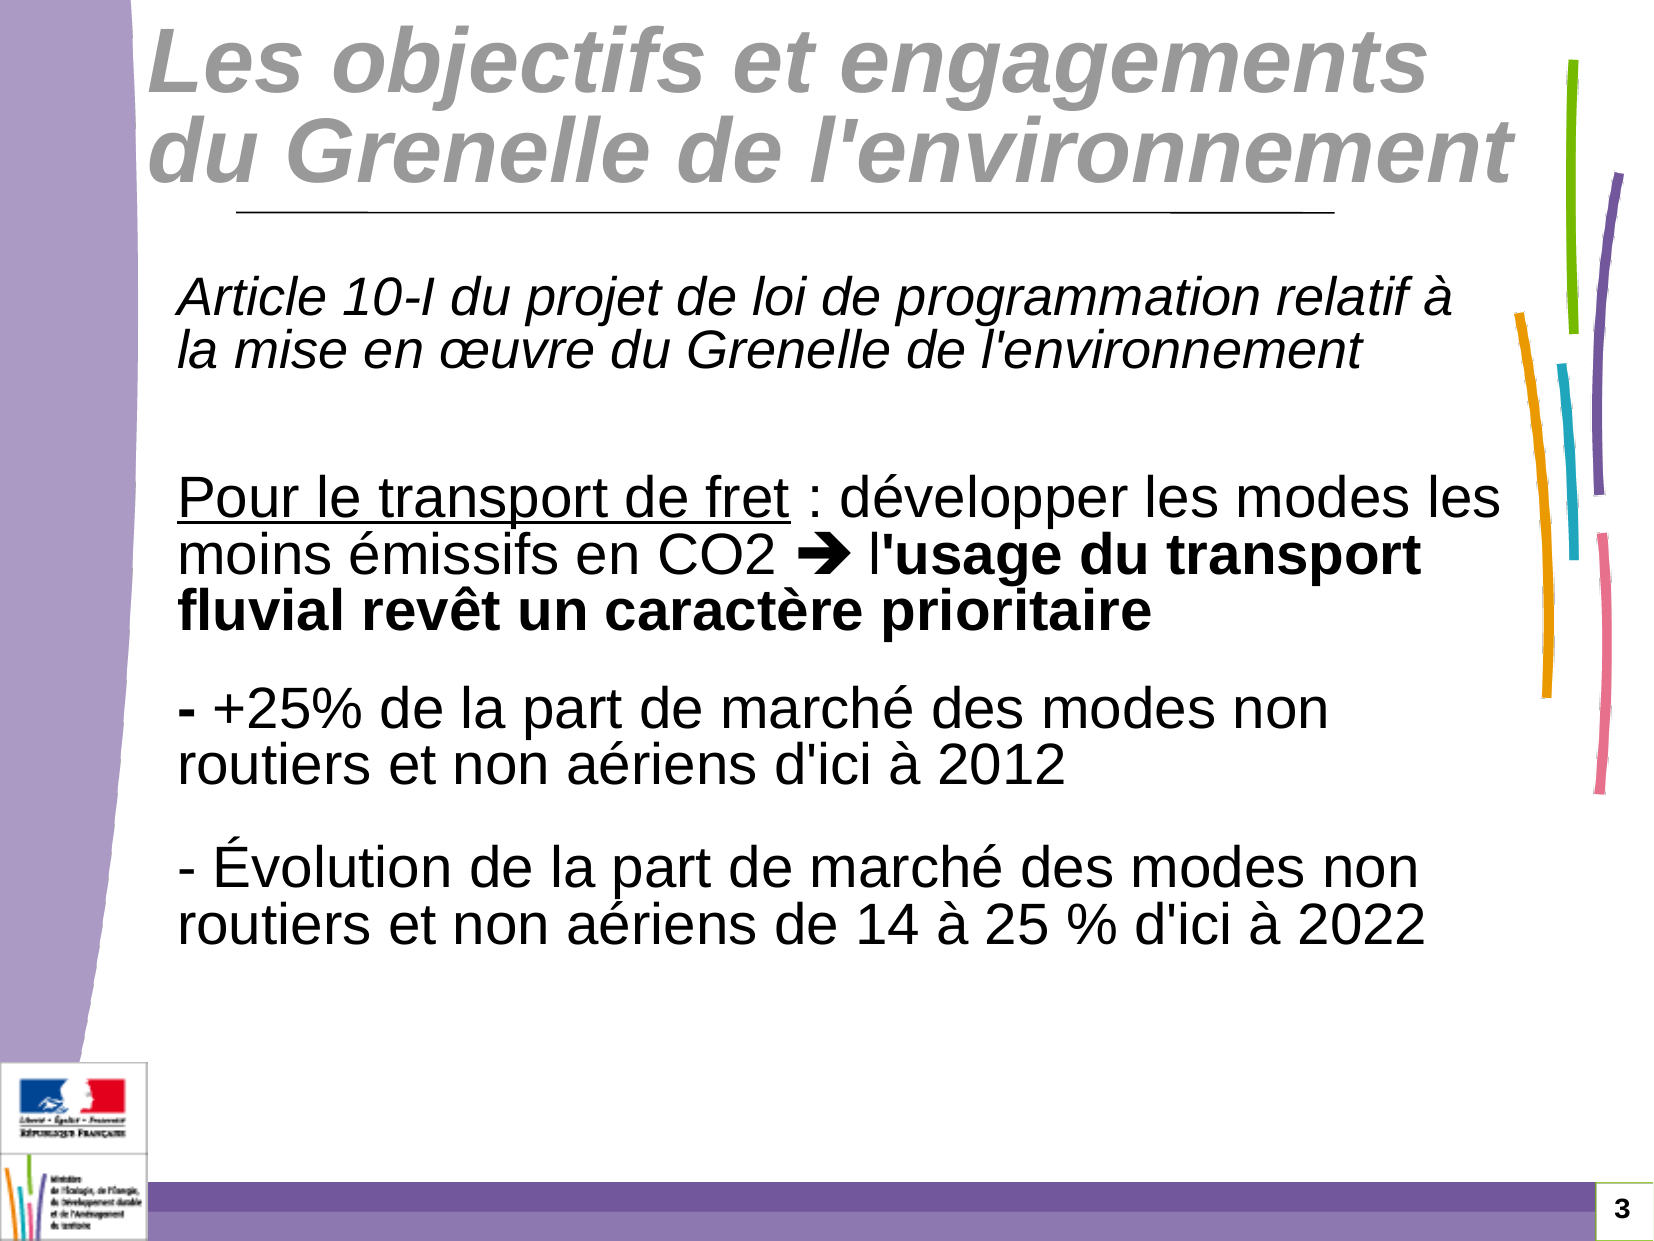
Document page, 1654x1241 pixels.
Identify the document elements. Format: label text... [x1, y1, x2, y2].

title Les objectifs et engagements du Grenelle de l'environnement [147, 14, 1536, 207]
list Article 10-I du projet de loi de programmation relatif à la mise en œuvre du Grenelle de l'environnement Pour le transport de fret : développer les modes les moins émissifs en CO2  l'usage du transport fluvial revêt un caractère prioritaire - +25% de la part de marché des modes non routiers et non aériens d'ici à 2012 - Évolution de la part de marché des modes non routiers et non aériens de 14 à 25 % d'ici à 2022 [177, 236, 1506, 1149]
picture [0, 0, 1654, 1241]
